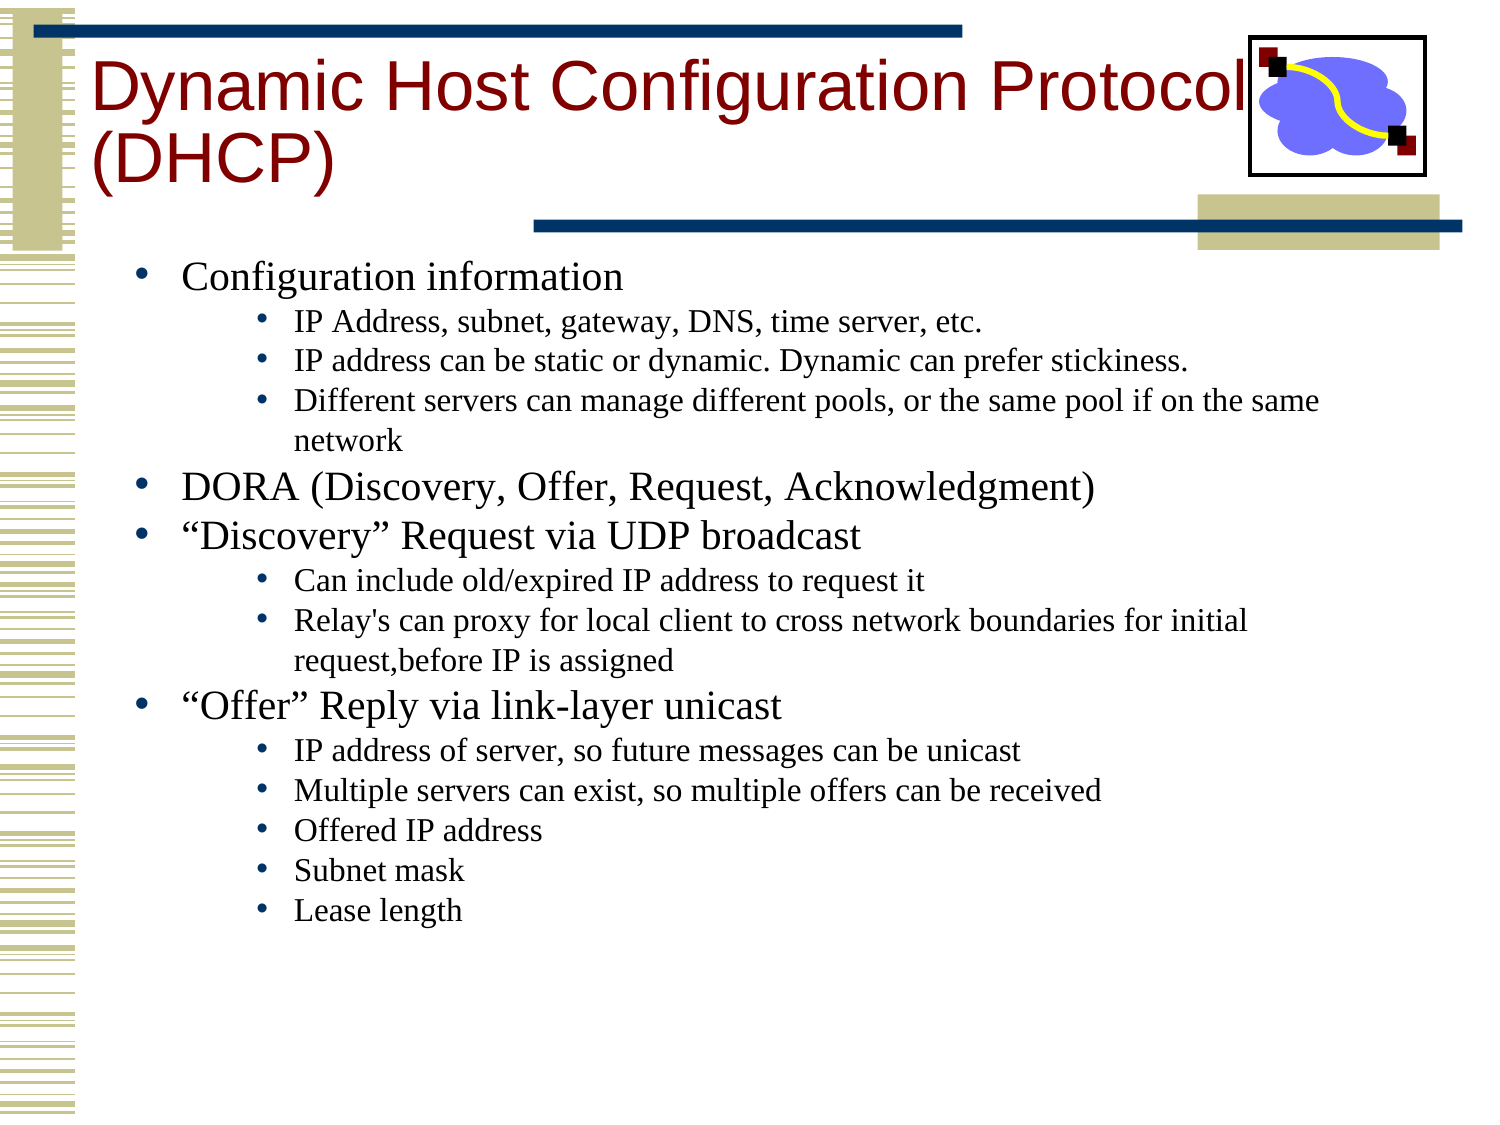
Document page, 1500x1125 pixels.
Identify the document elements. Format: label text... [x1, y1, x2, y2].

text_box Configuration information IP Address, subnet, gateway, DNS, time server, etc. IP address can be static or dynamic. Dynamic can prefer stickiness. Different servers can manage different pools, or the same pool if on the same network DORA (Discovery, Offer, Request, Acknowledgment) “Discovery” Request via UDP broadcast Can include old/expired IP address to request it Relay's can proxy for local client to cross network boundaries for initial request,before IP is assigned “Offer” Reply via link-layer unicast IP address of server, so future messages can be unicast Multiple servers can exist, so multiple offers can be received Offered IP address Subnet mask Lease length [44, 241, 1426, 1125]
title Dynamic Host Configuration Protocol (DHCP) [75, 25, 1313, 226]
